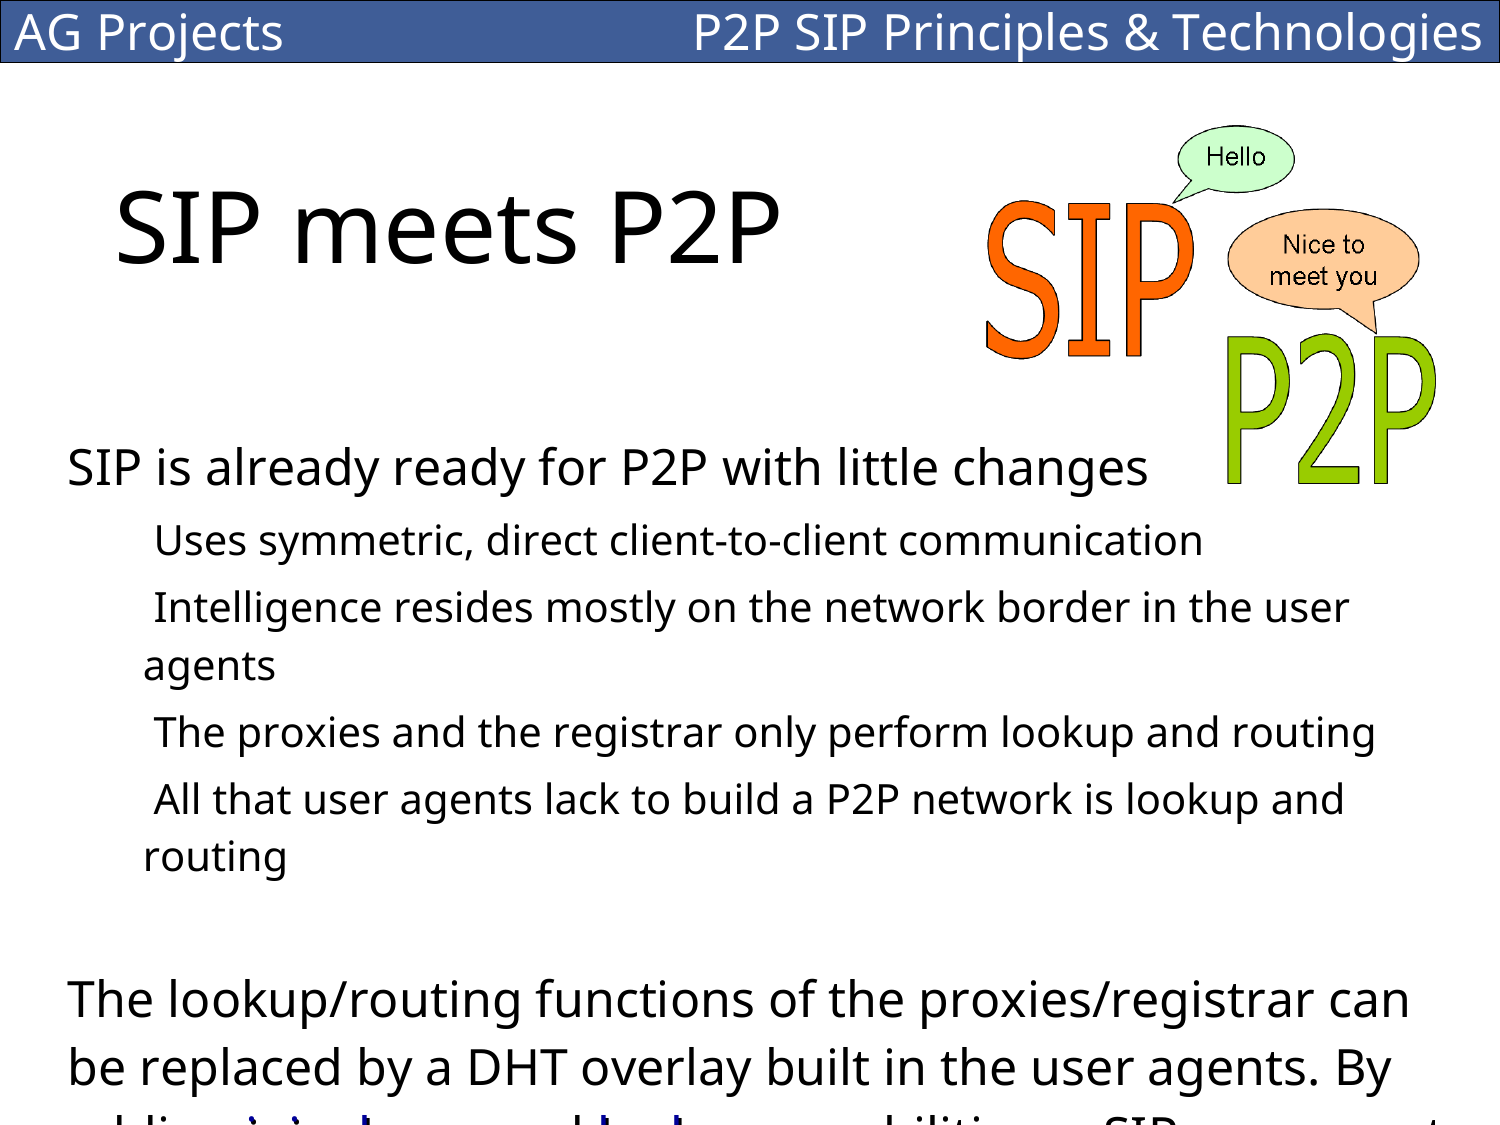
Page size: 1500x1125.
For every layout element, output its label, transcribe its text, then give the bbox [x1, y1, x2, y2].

text_box SIP is already ready for P2P with little changes Uses symmetric, direct client-to-client communication Intelligence resides mostly on the network border in the user agents The proxies and the registrar only perform lookup and routing All that user agents lack to build a P2P network is lookup and routing The lookup/routing functions of the proxies/registrar can be replaced by a DHT overlay built in the user agents. By adding join, leave and lookup capabilities, a SIP user agent can be transformed into a peer capable of operating in a P2P network [53, 424, 1471, 1125]
text_box SIP meets P2P [100, 148, 810, 282]
picture [986, 125, 1436, 484]
